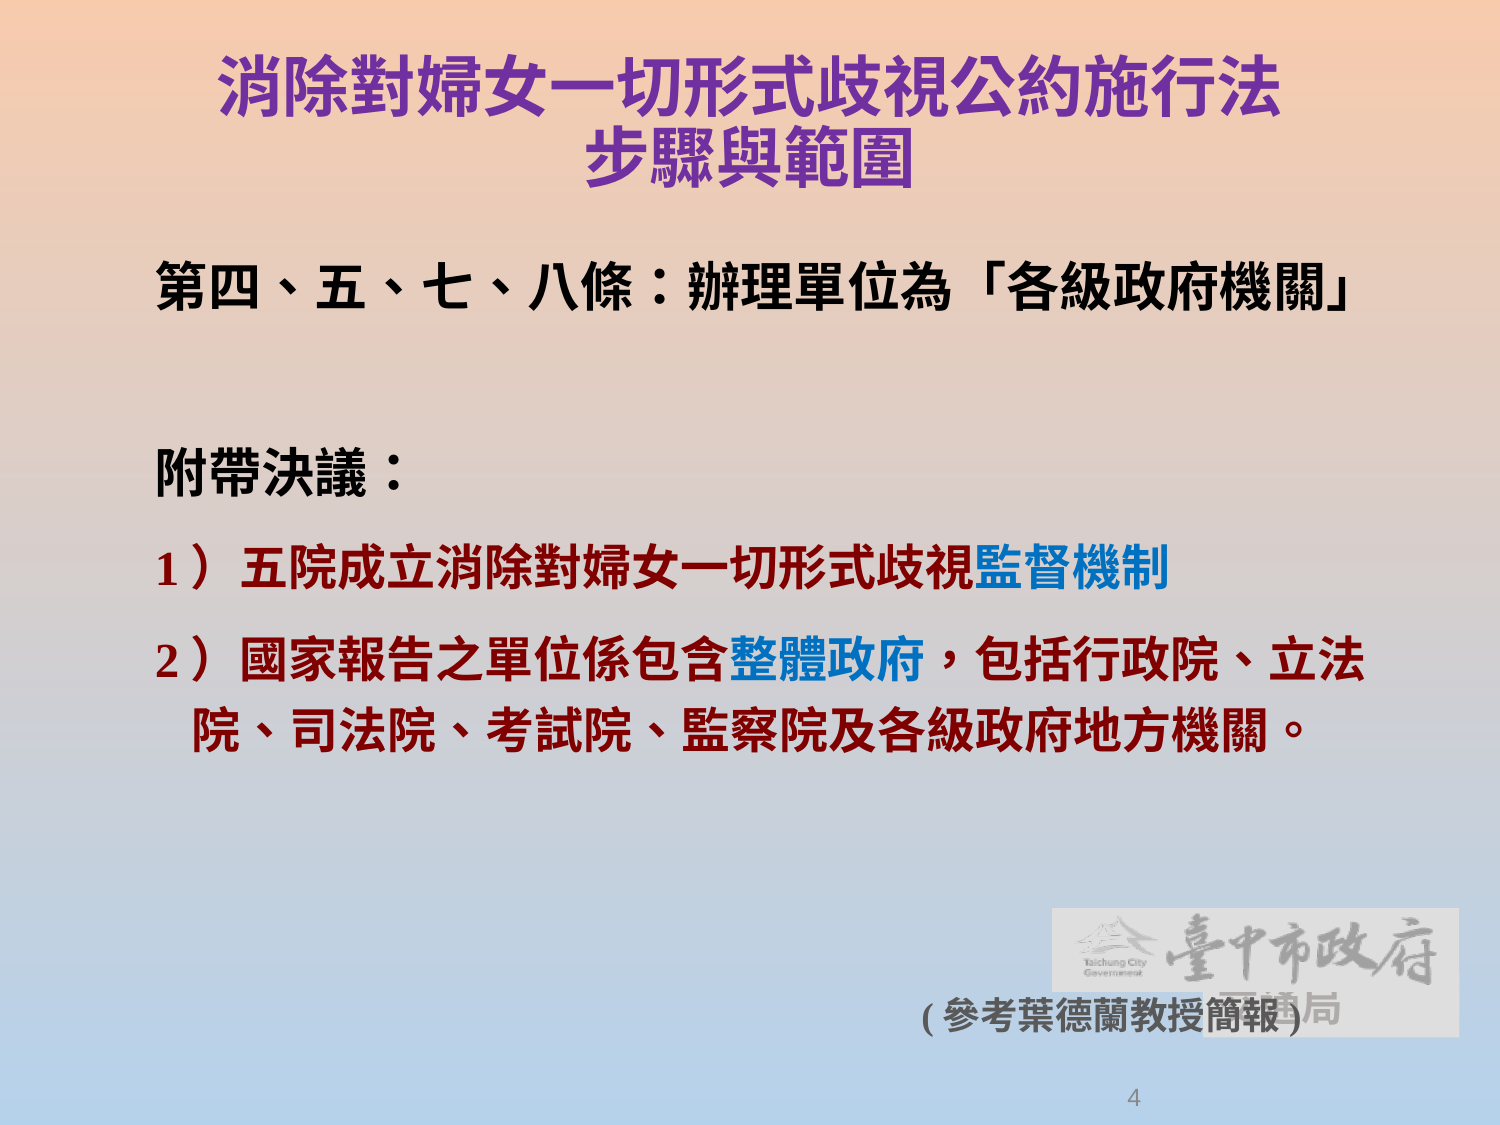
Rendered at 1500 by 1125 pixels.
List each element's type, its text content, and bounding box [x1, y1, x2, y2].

title 消除對婦女一切形式歧視公約施行法 步驟與範圍 [103, 16, 1397, 235]
list 第四、五、七、八條：辦理單位為「各級政府機關」 附帶決議： 1）五院成立消除對婦女一切形式歧視監督機制 2）國家報告之單位係包含整體政府，包括行政院、立法院、司法院、考試院、監察院及各級政府地方機關。 [103, 253, 1397, 826]
text_box (參考葉德蘭教授簡報) [892, 964, 1317, 1049]
text_box 4 [1112, 1069, 1463, 1123]
